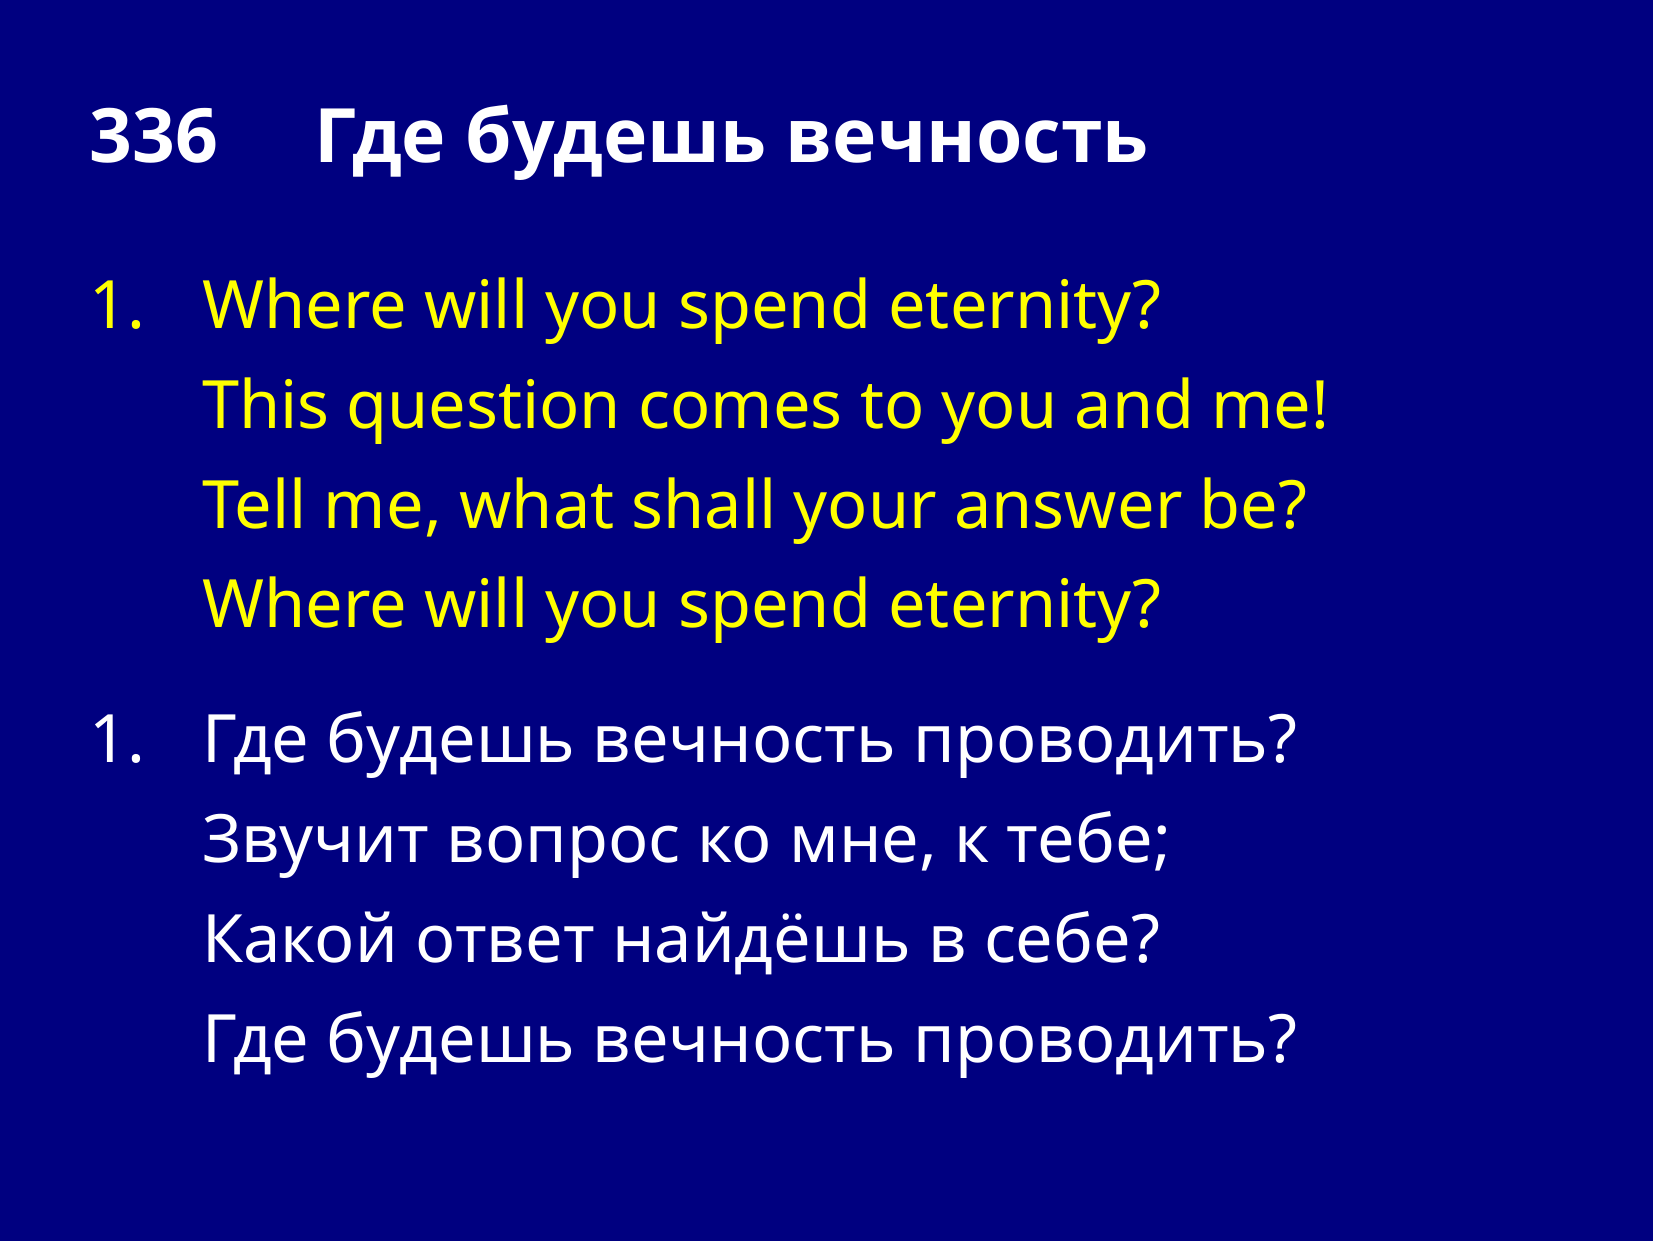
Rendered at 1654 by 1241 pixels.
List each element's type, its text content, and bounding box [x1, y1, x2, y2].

text_box 1. Где будешь вечность проводить? Звучит вопрос ко мне, к тебе; Какой ответ найдёшь в себе? Где будешь вечность проводить? [75, 675, 1576, 1163]
text_box 1. Where will you spend eternity? This question comes to you and me! Tell me, what shall your answer be? Where will you spend eternity? [75, 188, 1576, 638]
text_box 336 Где будешь вечность [75, 75, 1576, 188]
